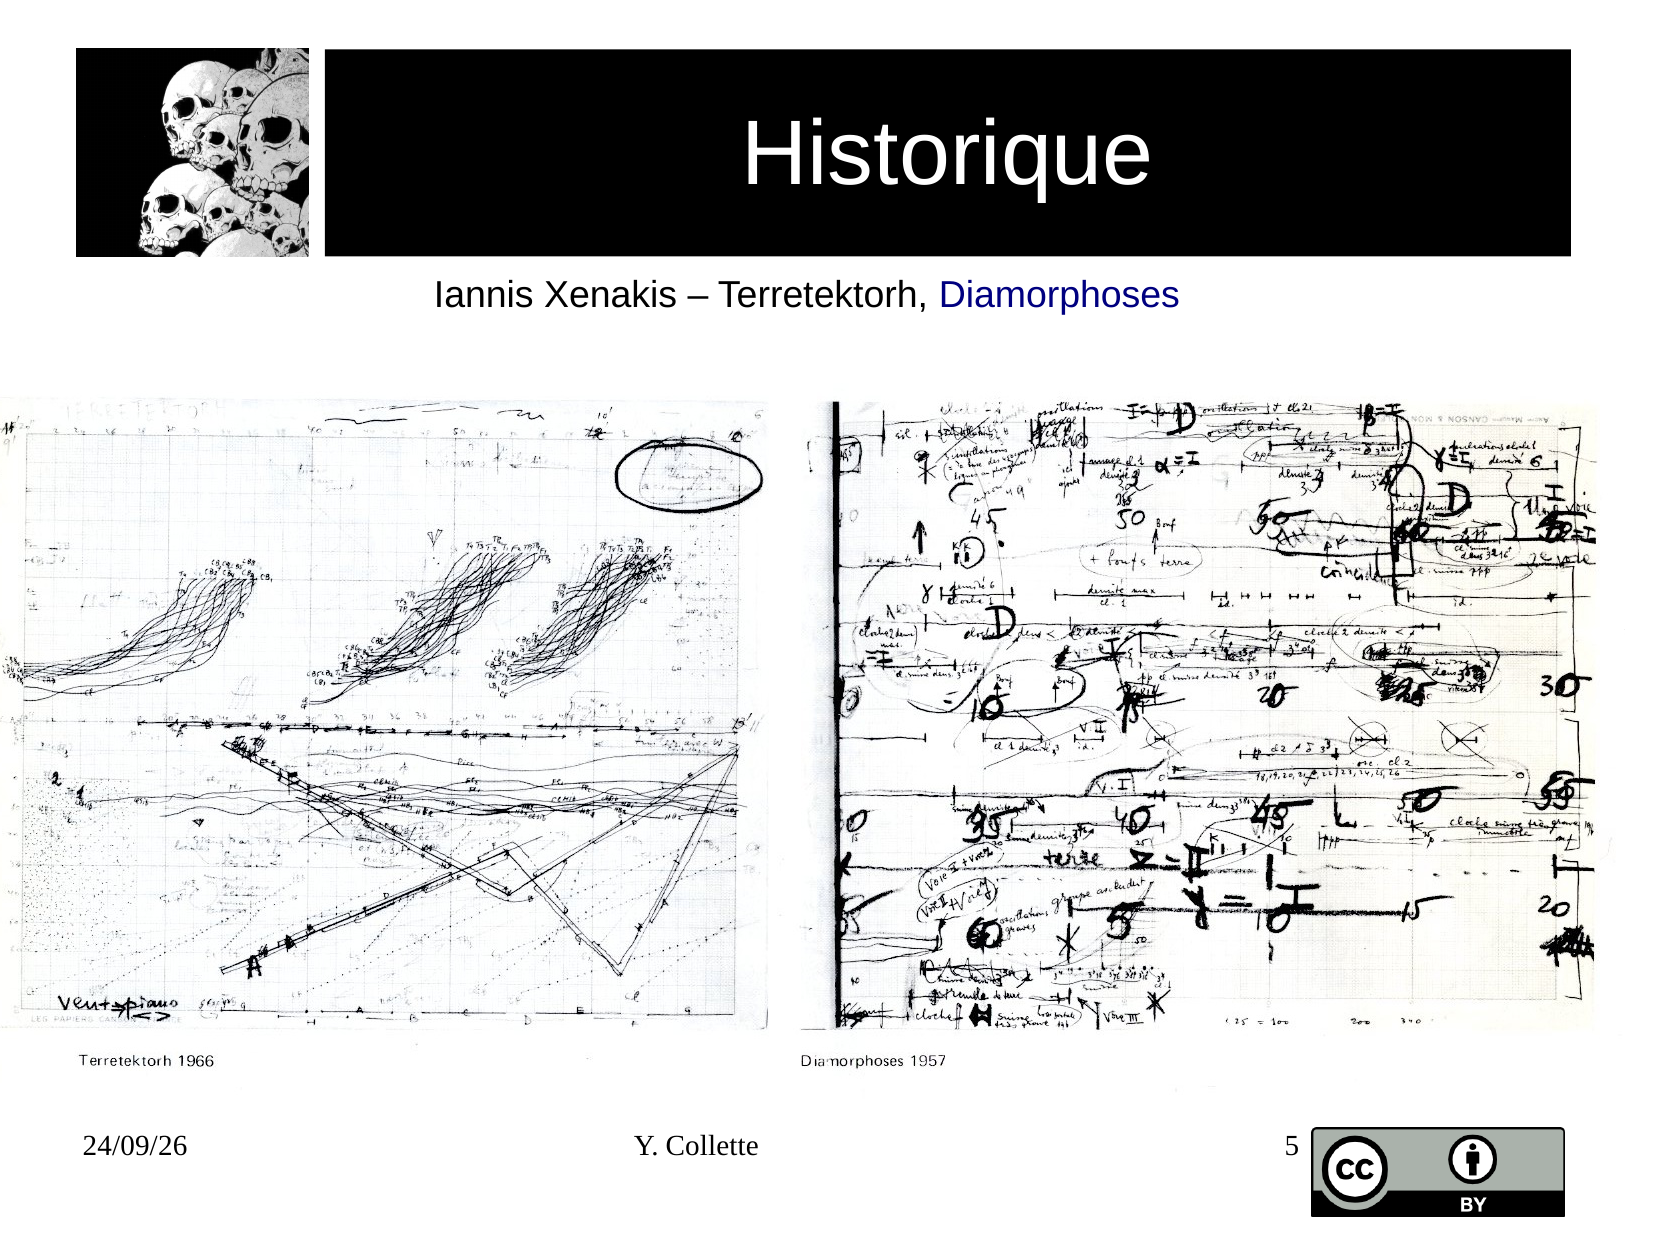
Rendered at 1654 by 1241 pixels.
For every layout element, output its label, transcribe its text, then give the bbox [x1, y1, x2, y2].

picture [76, 48, 309, 257]
picture [0, 383, 1625, 1099]
text_box Iannis Xenakis – Terretektorh, Diamorphoses [419, 265, 1217, 323]
title Historique [324, 49, 1571, 257]
picture [1311, 1127, 1565, 1217]
